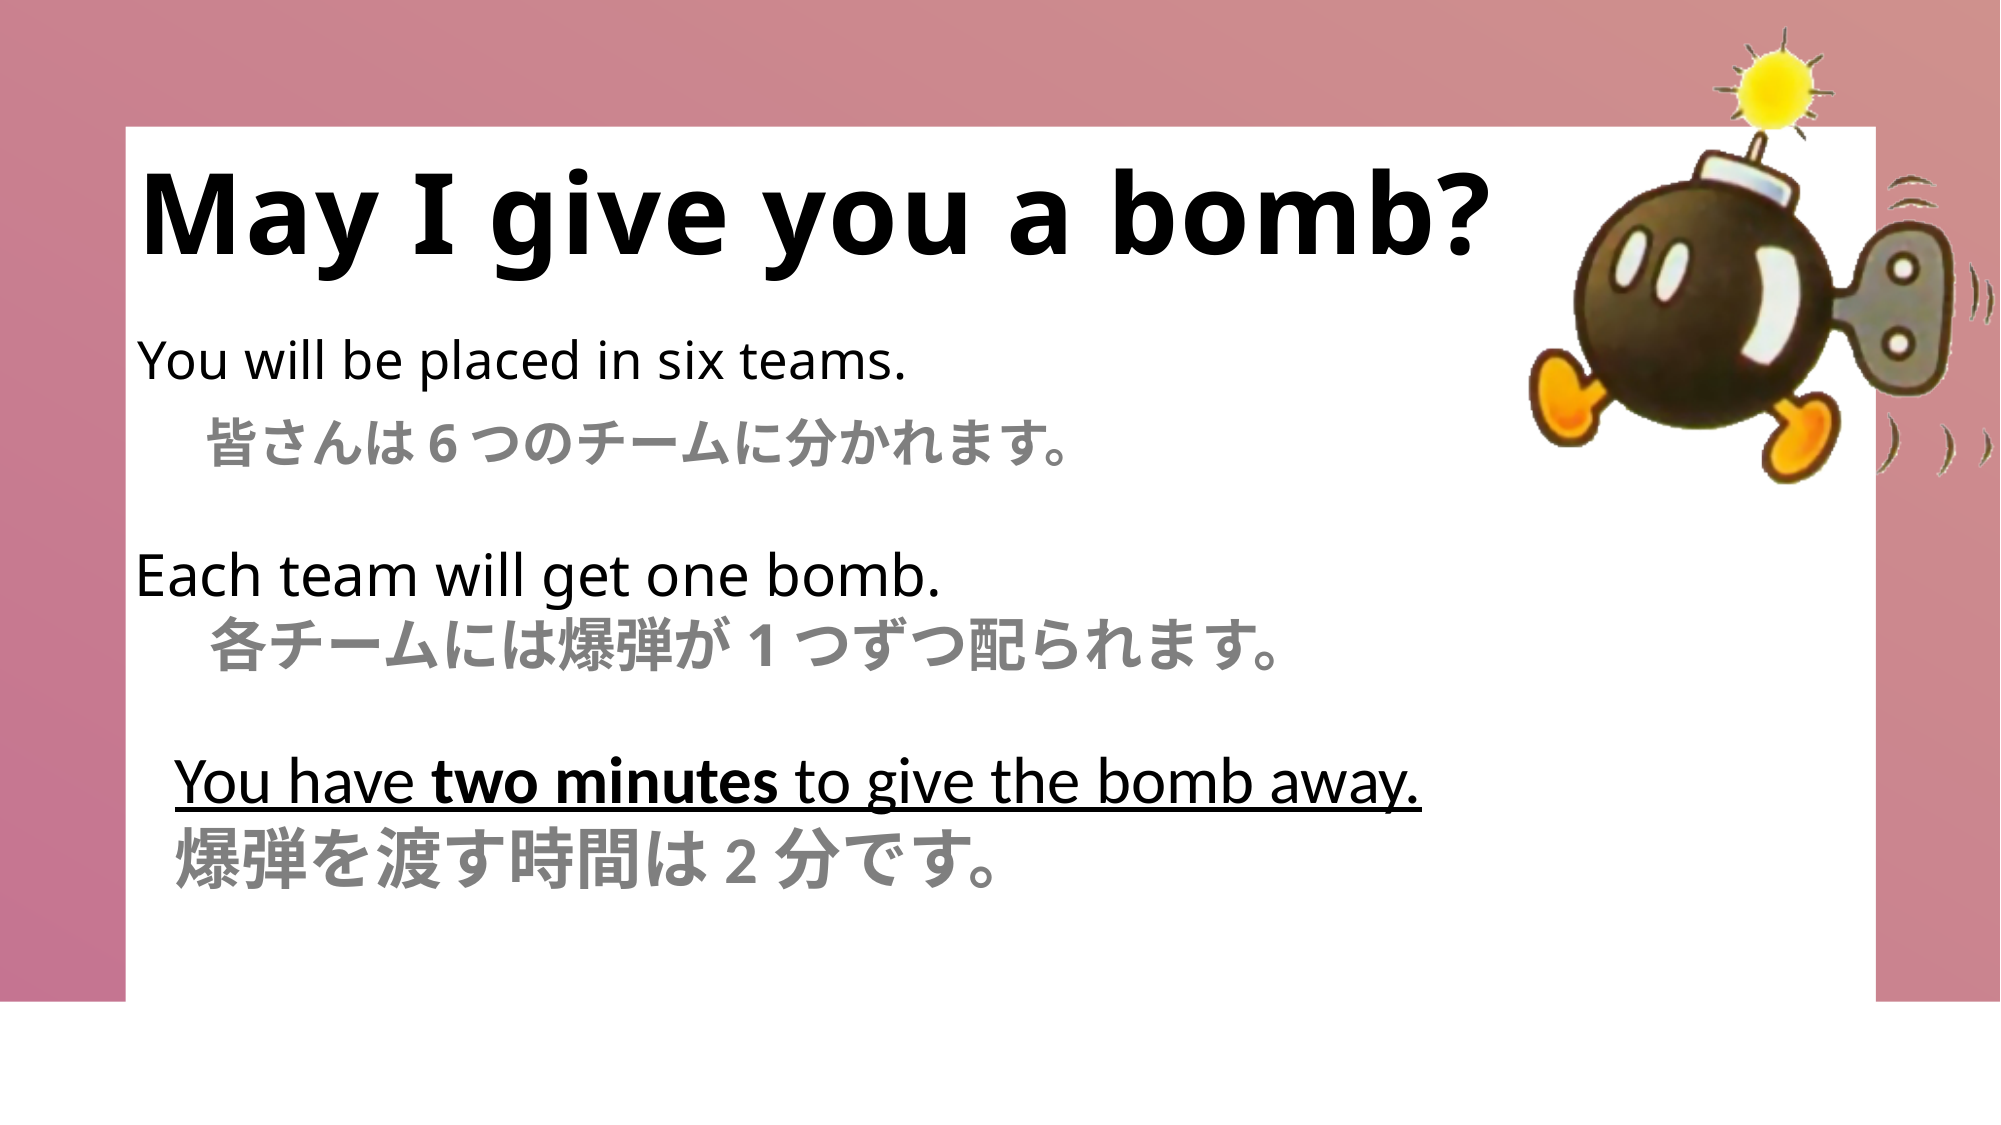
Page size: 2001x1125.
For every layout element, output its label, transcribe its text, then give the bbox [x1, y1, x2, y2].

text_box Each team will get one bomb. 各チームには爆弾が1つずつ配られます。 [119, 530, 1764, 687]
list You will be placed in six teams. 皆さんは6つのチームに分かれます。 [119, 306, 1523, 489]
text_box You have two minutes to give the bomb away. 爆弾を渡す時間は2分です。 [159, 728, 1724, 906]
title May I give you a bomb? [119, 124, 1523, 306]
picture [1523, 24, 2000, 489]
